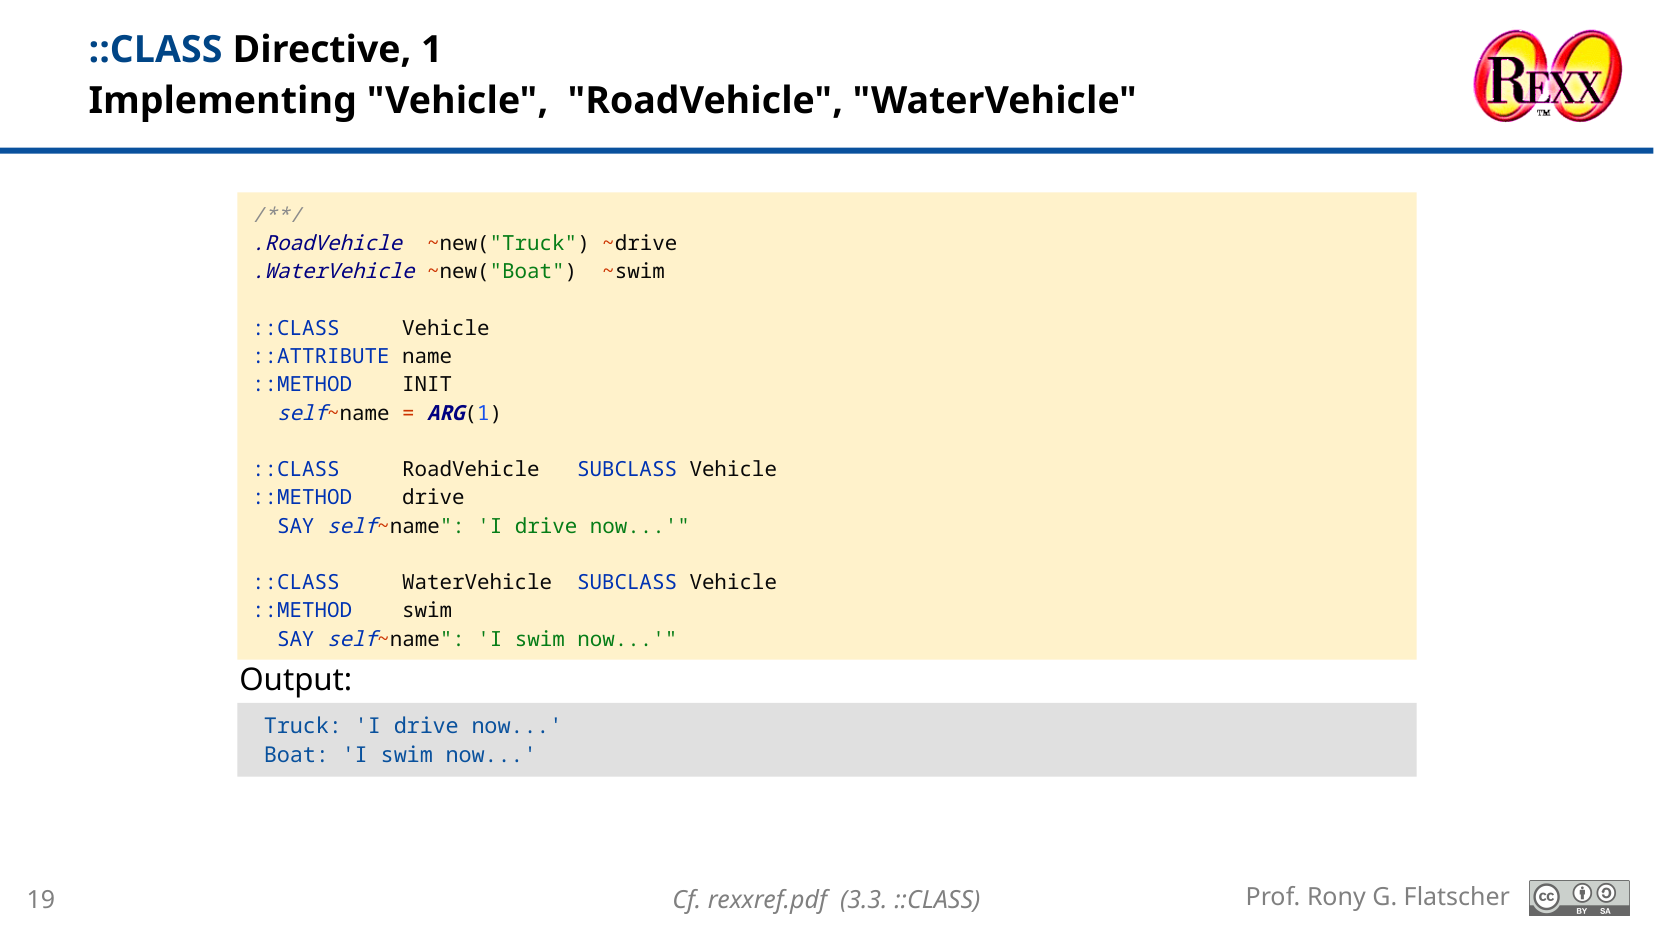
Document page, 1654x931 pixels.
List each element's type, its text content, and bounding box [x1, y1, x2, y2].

text_box Truck: 'I drive now...' Boat: 'I swim now...' [237, 702, 1417, 775]
text_box /**/ .RoadVehicle ~new("Truck") ~drive .WaterVehicle ~new("Boat") ~swim ::CLASS Vehicle ::ATTRIBUTE name ::METHOD INIT self~name = ARG(1) ::CLASS RoadVehicle SUBCLASS Vehicle ::METHOD drive SAY self~name": 'I drive now...'" ::CLASS WaterVehicle SUBCLASS Vehicle ::METHOD swim SAY self~name": 'I swim now...'" [237, 192, 1417, 640]
title ::CLASS Directive, 1 Implementing "Vehicle", "RoadVehicle", "WaterVehicle" [29, 0, 1654, 148]
text_box Output: [224, 649, 390, 706]
text_box Cf. rexxref.pdf (3.3. ::CLASS) [0, 874, 1654, 922]
